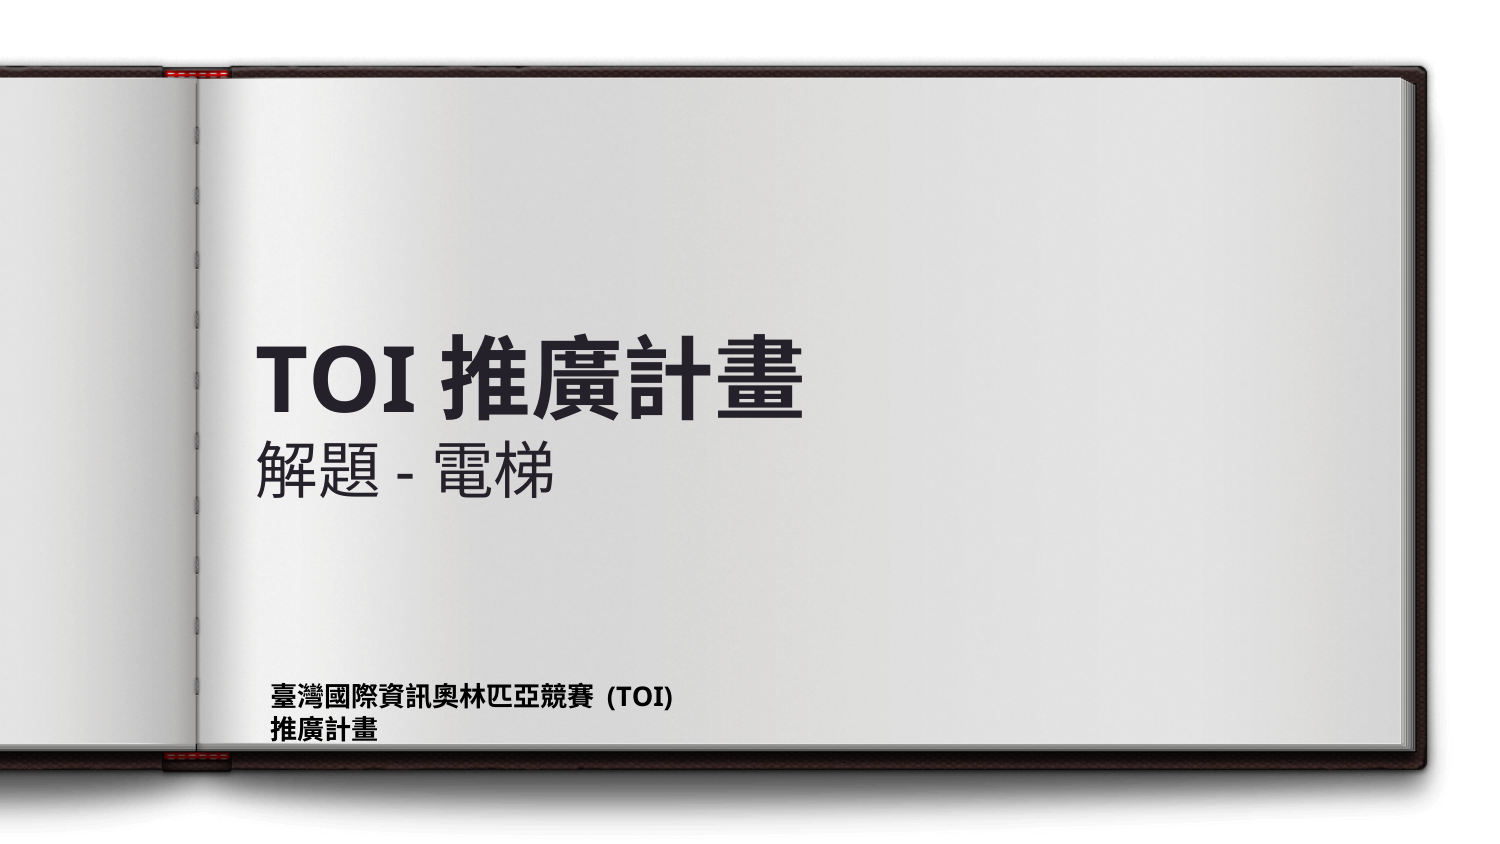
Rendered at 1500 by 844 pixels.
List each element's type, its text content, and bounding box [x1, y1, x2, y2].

text_box TOI推廣計畫 解題-電梯 [240, 262, 894, 565]
